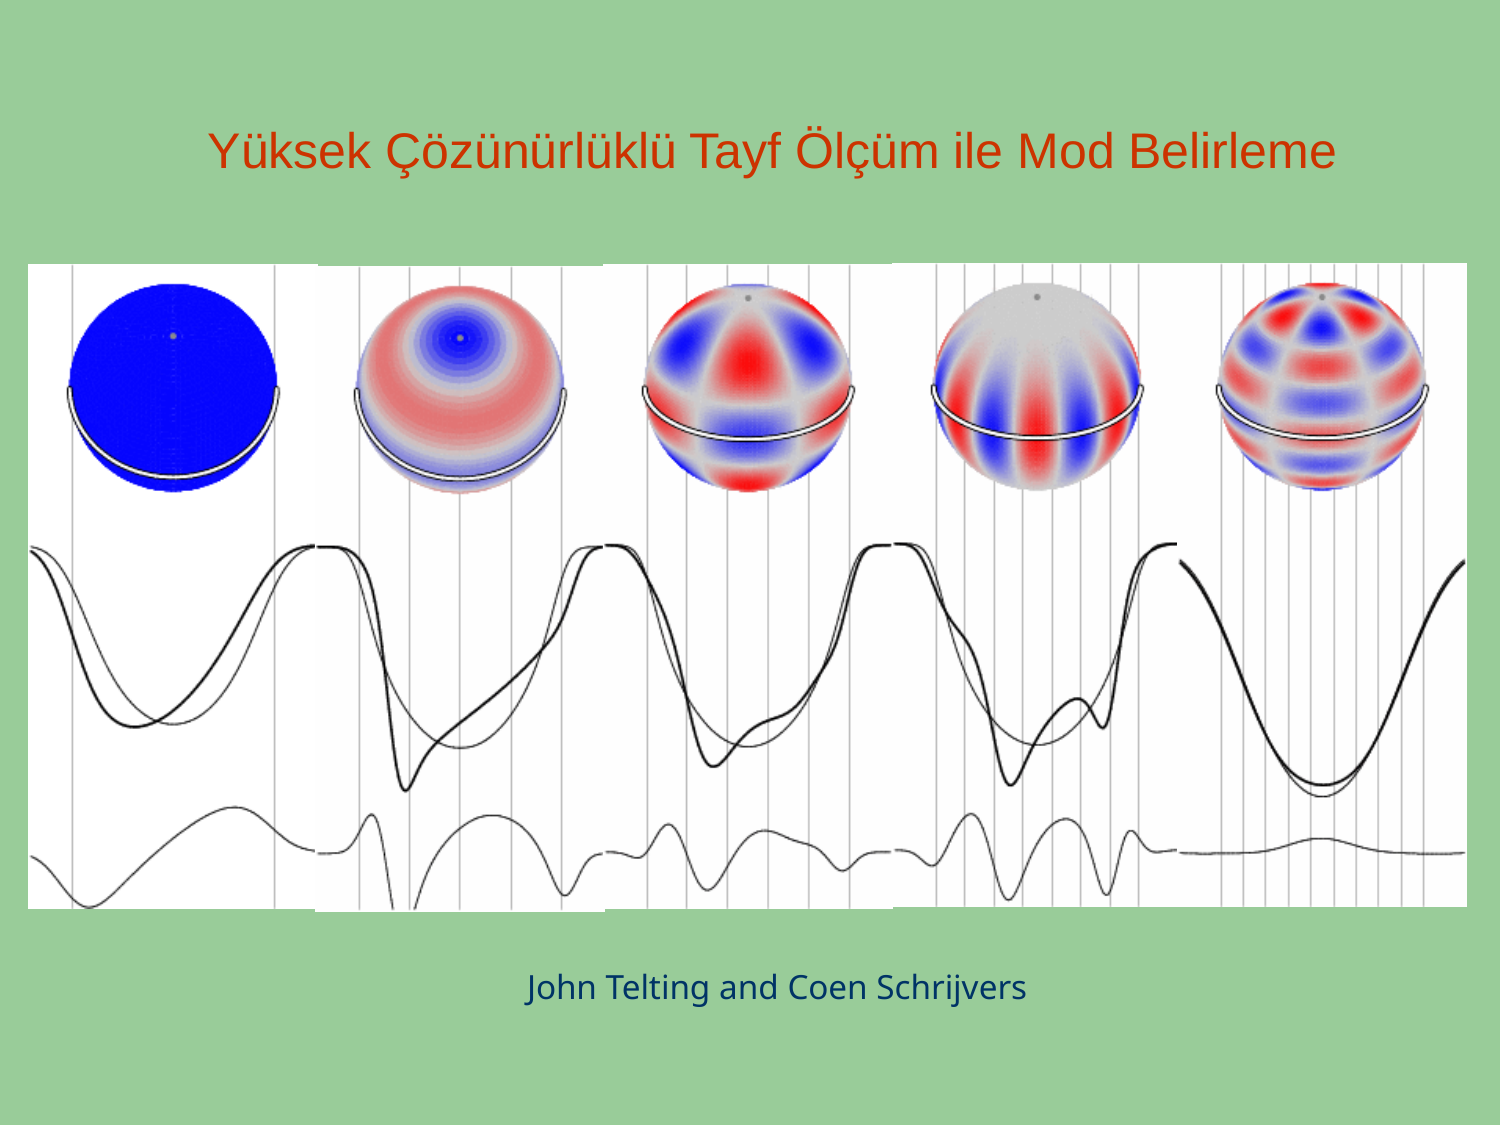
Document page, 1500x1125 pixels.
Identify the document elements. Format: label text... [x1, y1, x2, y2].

text_box John Telting and Coen Schrijvers [462, 957, 1093, 1054]
picture [28, 263, 1467, 912]
title Yüksek Çözünürlüklü Tayf Ölçüm ile Mod Belirleme [135, 87, 1410, 215]
